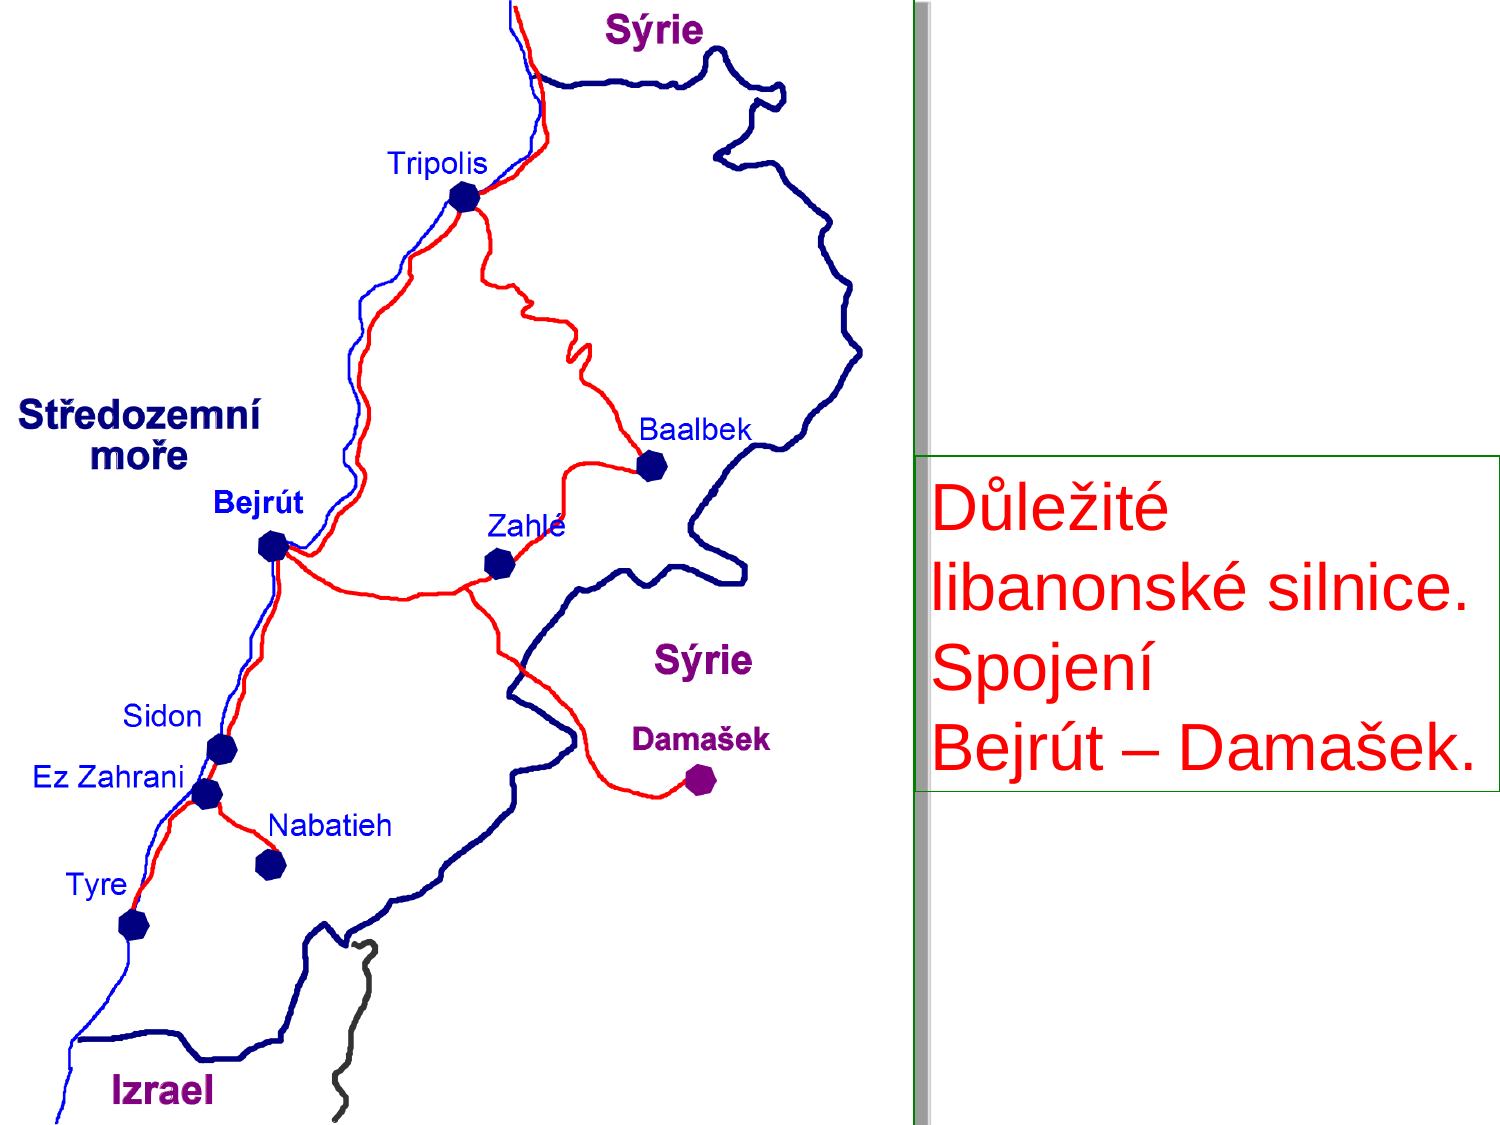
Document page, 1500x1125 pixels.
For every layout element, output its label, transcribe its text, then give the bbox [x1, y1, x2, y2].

text_box Důležité libanonské silnice. Spojení Bejrút – Damašek. [915, 456, 1500, 792]
picture [0, 0, 913, 1125]
